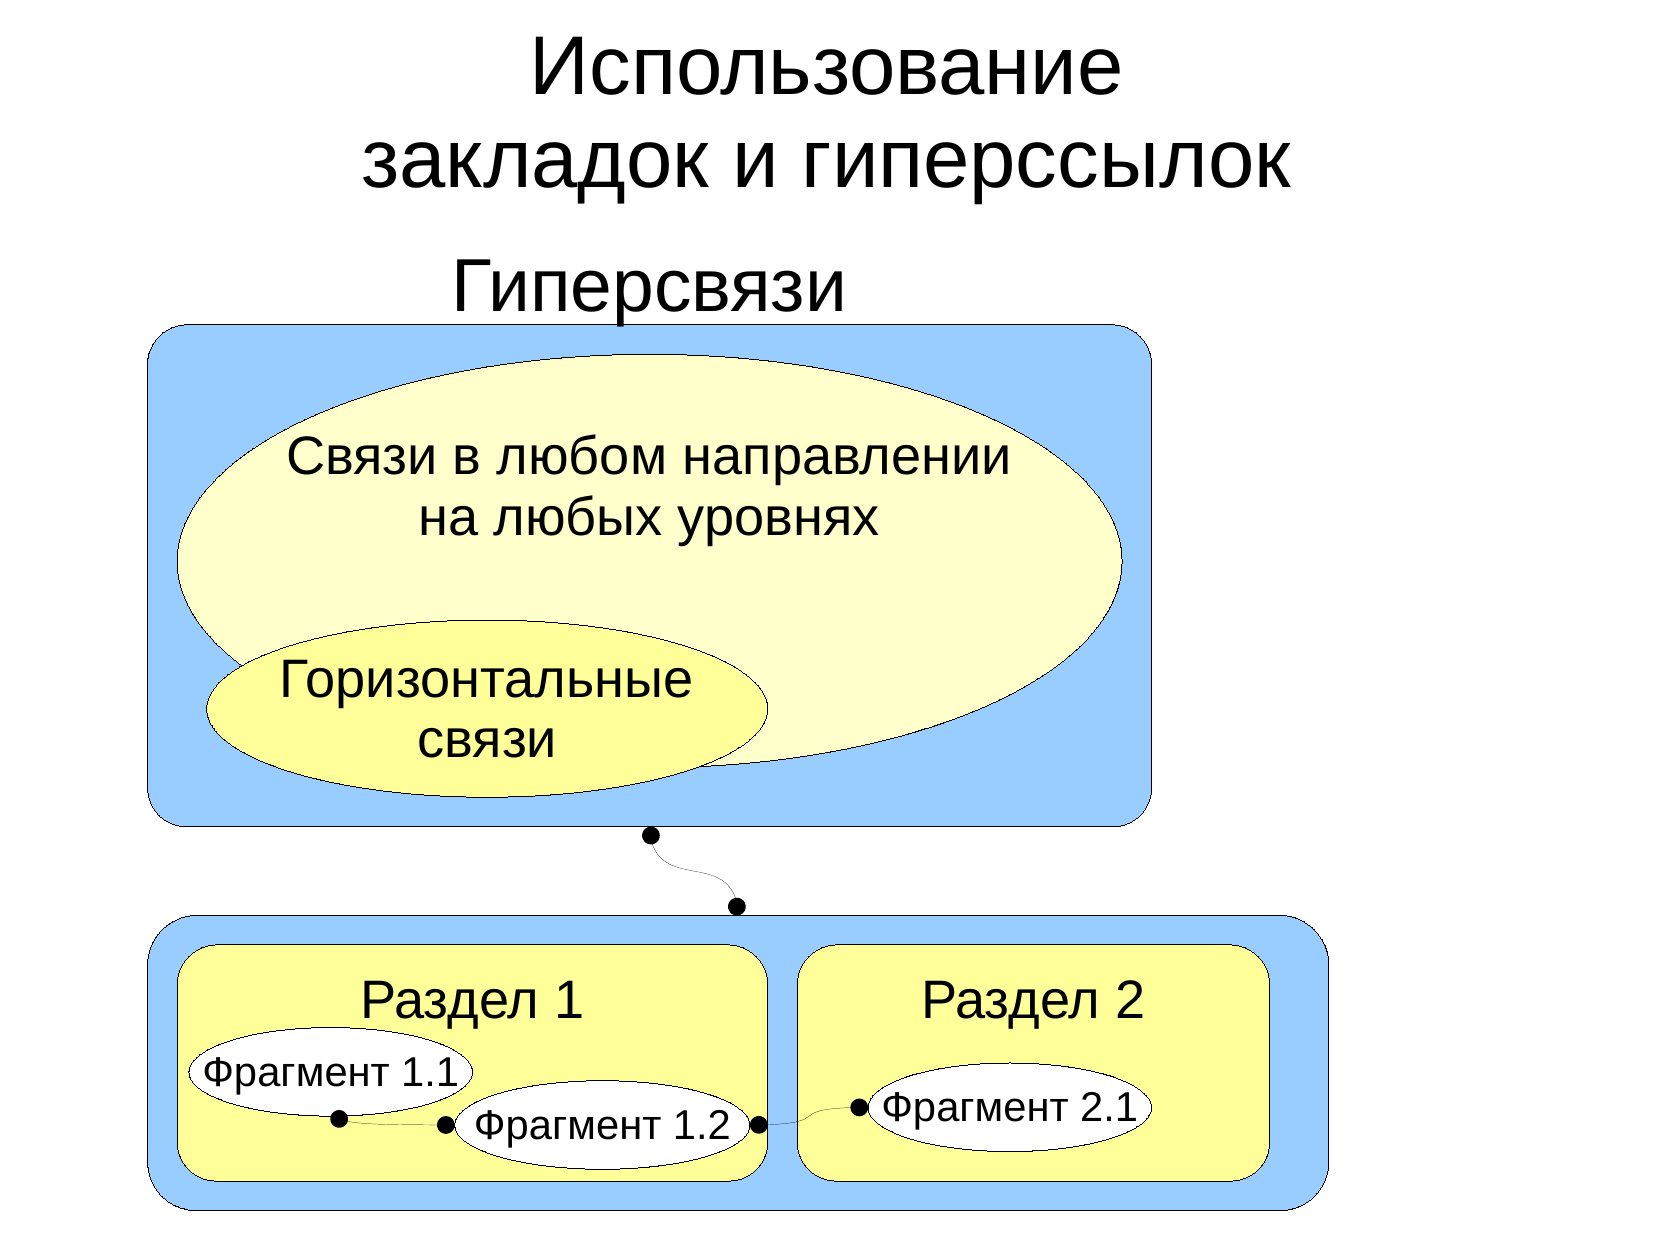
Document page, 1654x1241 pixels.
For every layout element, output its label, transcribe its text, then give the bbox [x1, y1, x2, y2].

text_box Фрагмент 1.1 [188, 1027, 473, 1117]
text_box [147, 915, 1329, 1211]
text_box Раздел 1 [177, 944, 768, 1182]
text_box Связи в любом направлении на любых уровнях [177, 354, 1123, 767]
text_box Фрагмент 2.1 [868, 1062, 1152, 1152]
text_box Горизонтальные связи [206, 620, 768, 798]
text_box Раздел 2 [797, 944, 1270, 1182]
text_box Гиперсвязи [147, 236, 1152, 336]
text_box [147, 336, 1152, 827]
text_box Использование закладок и гиперссылок [88, 11, 1565, 213]
text_box Фрагмент 1.2 [455, 1080, 750, 1170]
